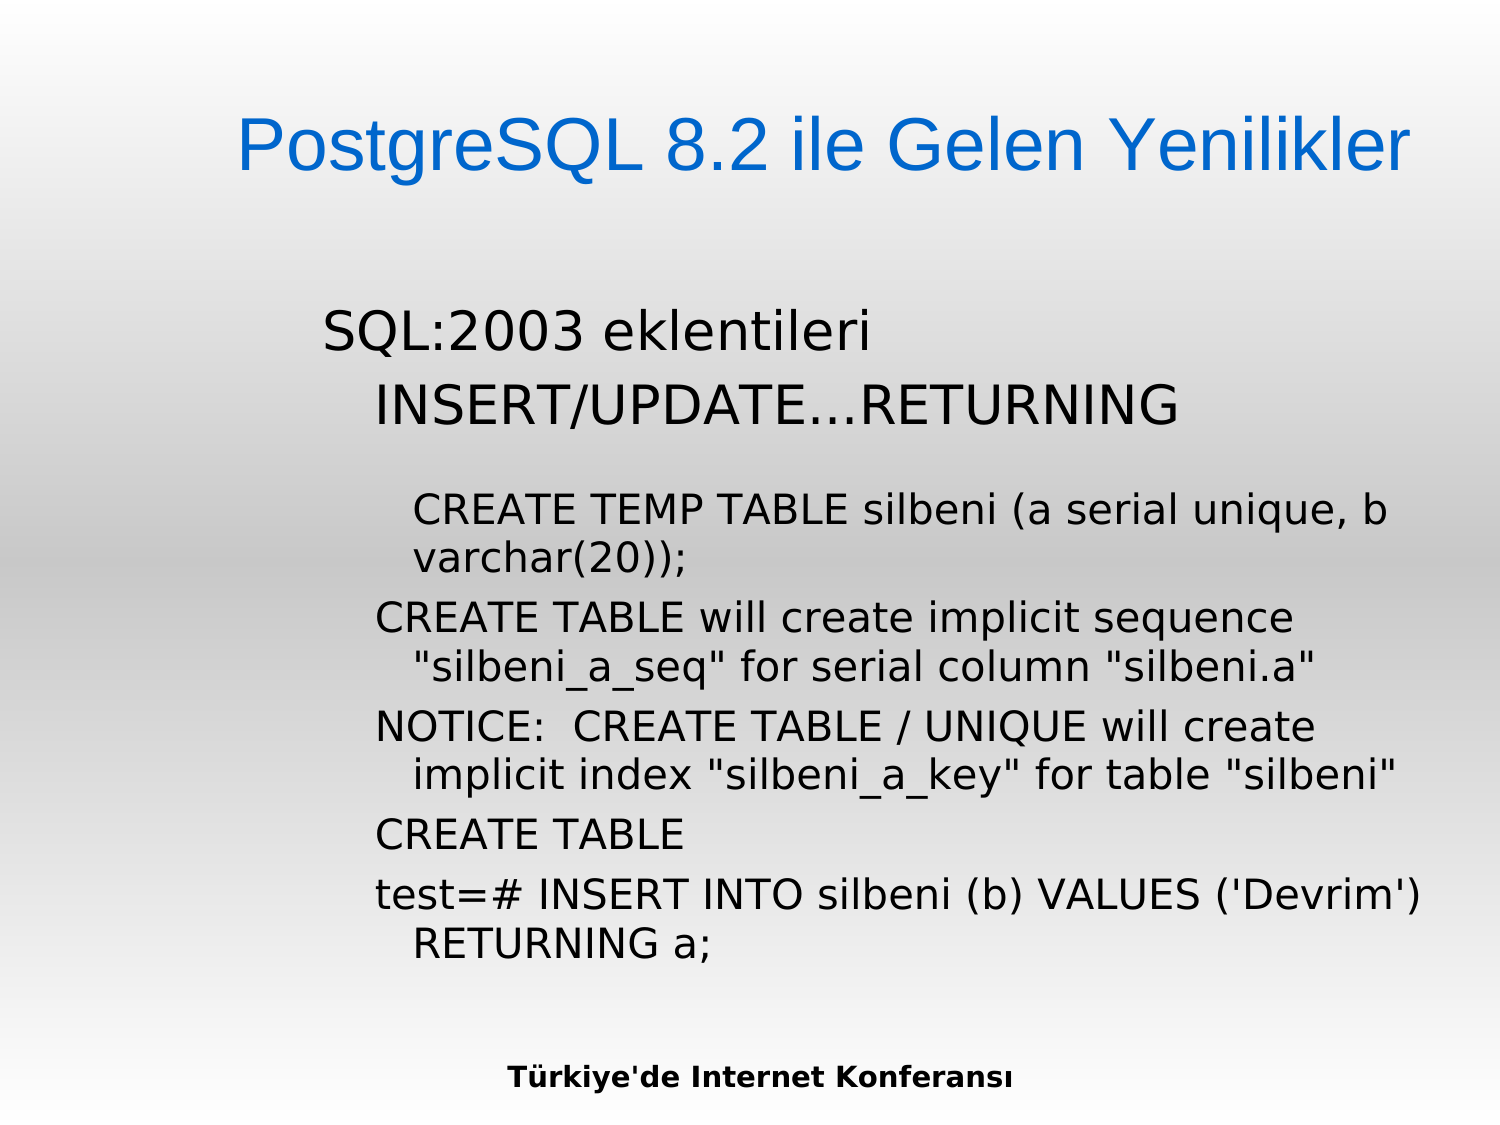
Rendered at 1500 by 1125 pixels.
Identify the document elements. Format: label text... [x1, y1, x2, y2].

list SQL:2003 eklentileri INSERT/UPDATE...RETURNING CREATE TEMP TABLE silbeni (a serial unique, b varchar(20)); CREATE TABLE will create implicit sequence "silbeni_a_seq" for serial column "silbeni.a" NOTICE: CREATE TABLE / UNIQUE will create implicit index "silbeni_a_key" for table "silbeni" CREATE TABLE test=# INSERT INTO silbeni (b) VALUES ('Devrim') RETURNING a; [224, 299, 1425, 975]
title PostgreSQL 8.2 ile Gelen Yenilikler [224, 49, 1425, 238]
